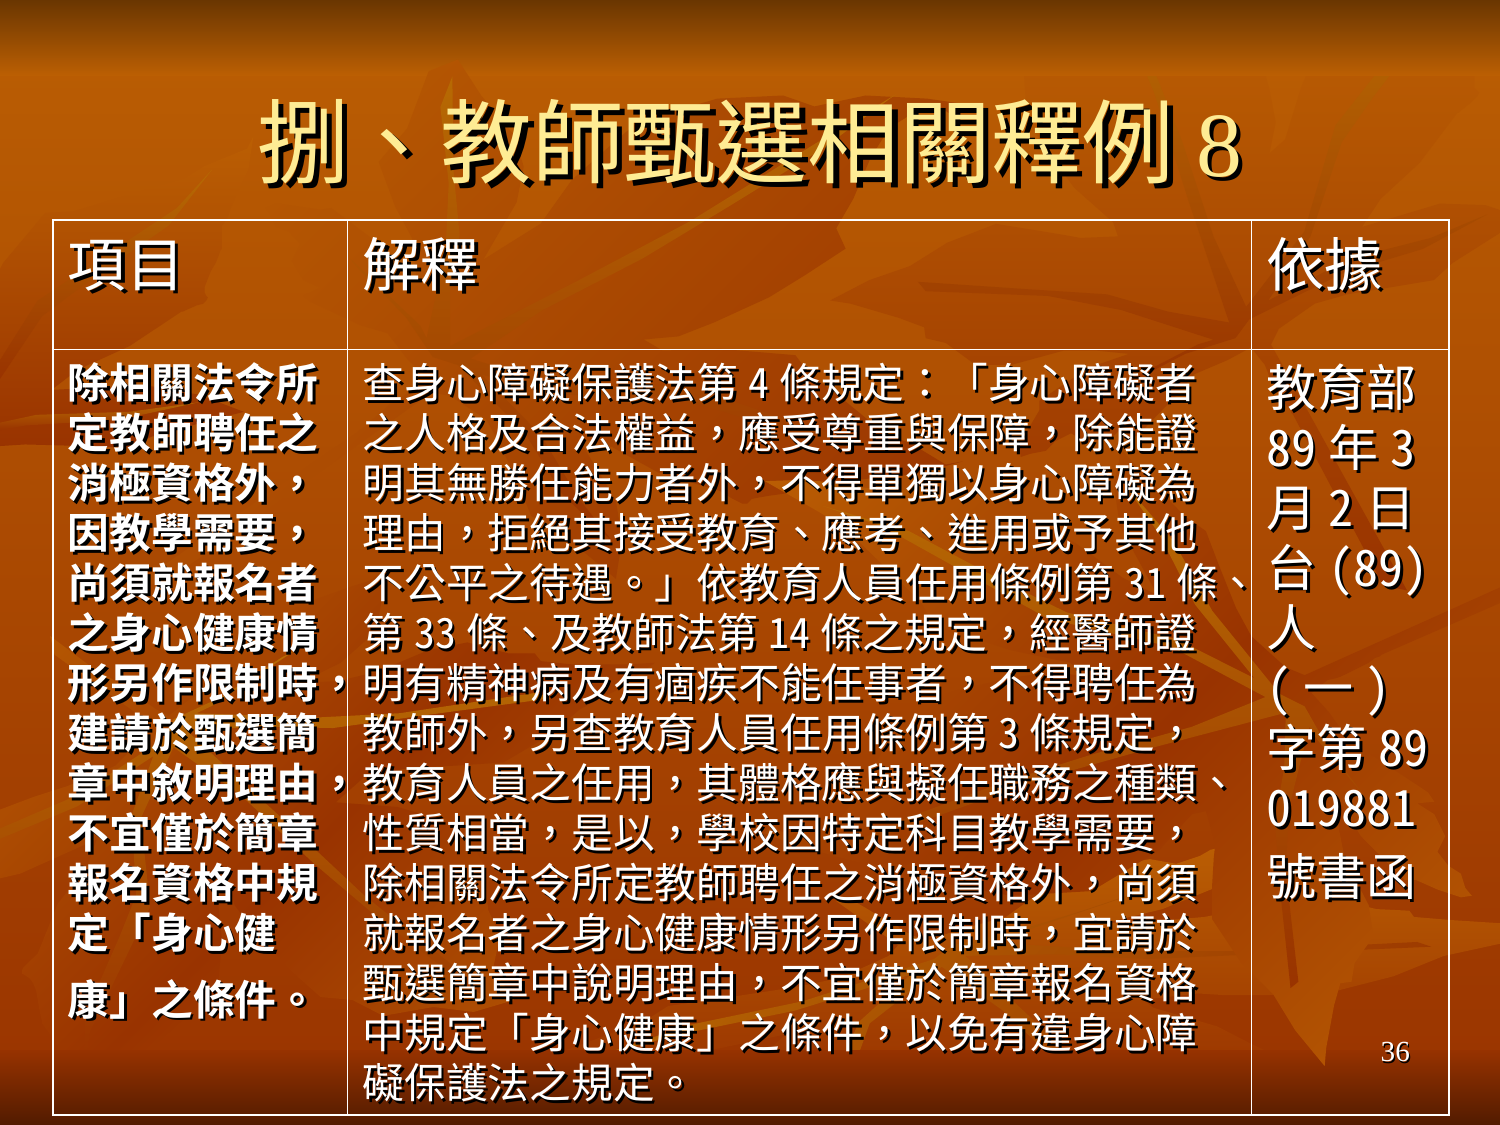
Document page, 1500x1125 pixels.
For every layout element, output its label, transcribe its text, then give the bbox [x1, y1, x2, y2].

table_cell 除相關法令所定教師聘任之消極資格外，因教學需要，尚須就報名者之身心健康情形另作限制時，建請於甄選簡章中敘明理由，不宜僅於簡章報名資格中規定「身心健康」之條件。 [54, 350, 347, 1114]
table_header 依據 [1252, 221, 1448, 349]
table_cell 教育部89年3月2日台(89)人(一)字第89019881號書函 [1252, 350, 1448, 1114]
table_header 解釋 [348, 221, 1251, 349]
table_cell 查身心障礙保護法第4條規定：「身心障礙者之人格及合法權益，應受尊重與保障，除能證明其無勝任能力者外，不得單獨以身心障礙為理由，拒絕其接受教育、應考、進用或予其他不公平之待遇。」依教育人員任用條例第31條、第33條、及教師法第14條之規定，經醫師證明有精神病及有痼疾不能任事者，不得聘任為教師外，另查教育人員任用條例第3條規定，教育人員之任用，其體格應與擬任職務之種類、性質相當，是以，學校因特定科目教學需要，除相關法令所定教師聘任之消極資格外，尚須就報名者之身心健康情形另作限制時，宜請於甄選簡章中說明理由，不宜僅於簡章報名資格中規定「身心健康」之條件，以免有違身心障礙保護法之規定。 [348, 350, 1251, 1114]
table_header 項目 [54, 221, 347, 349]
title 捌、教師甄選相關釋例8 [75, 45, 1426, 219]
